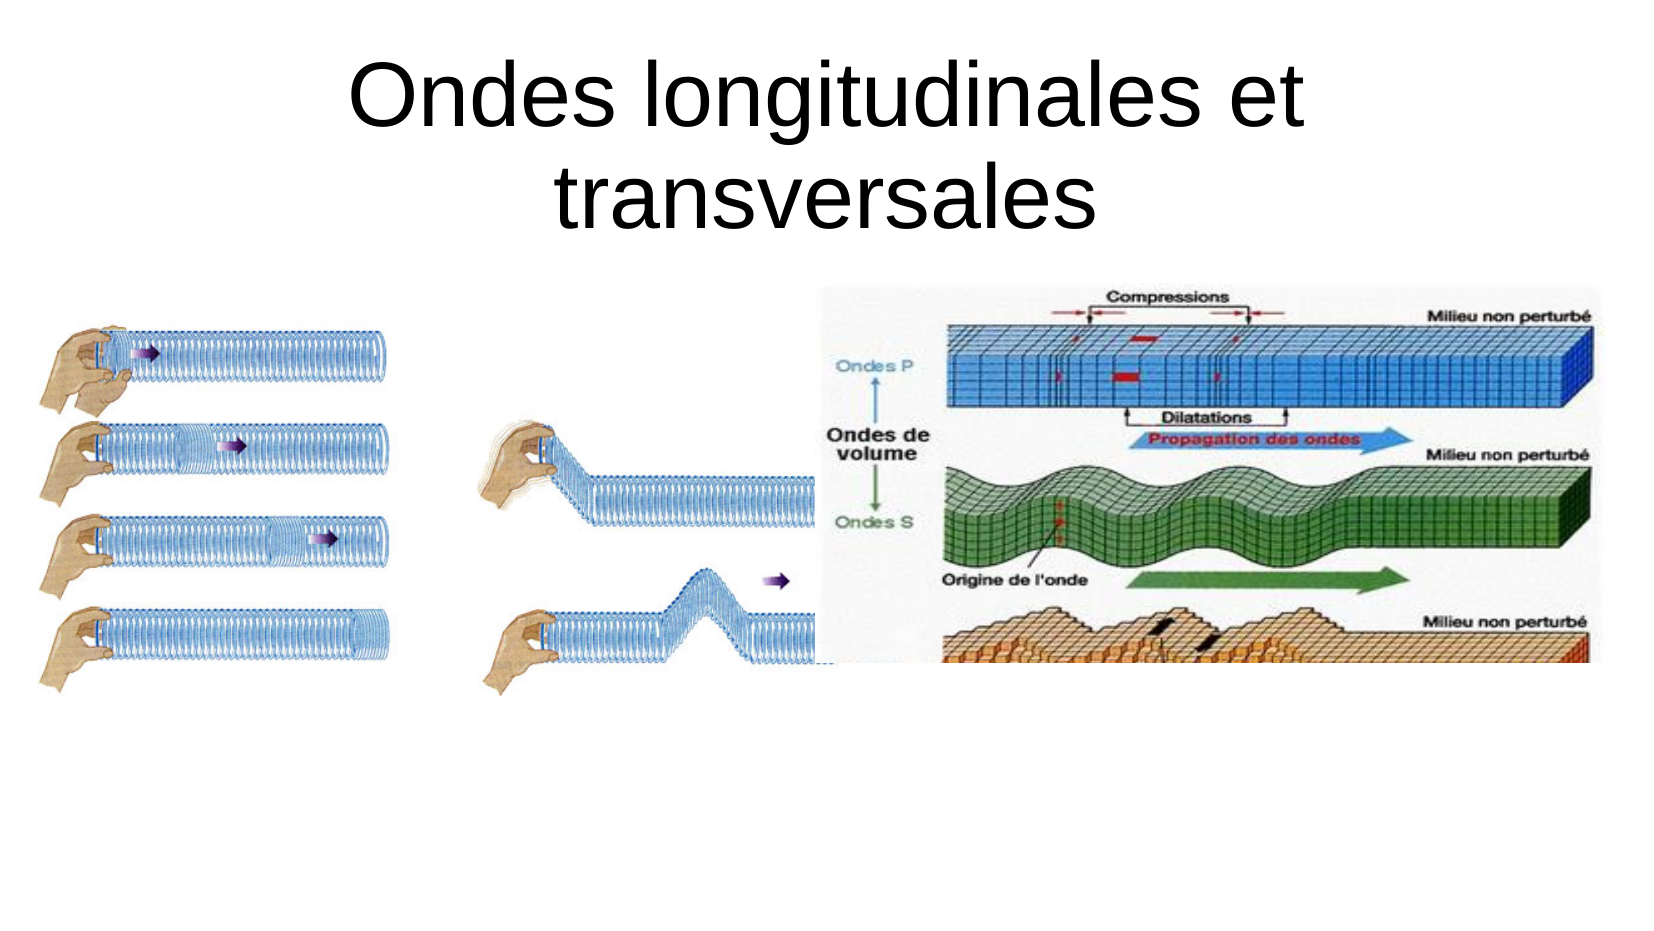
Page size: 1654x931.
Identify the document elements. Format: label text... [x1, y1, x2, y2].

title Ondes longitudinales et transversales [82, 42, 1571, 249]
picture [37, 283, 1607, 697]
